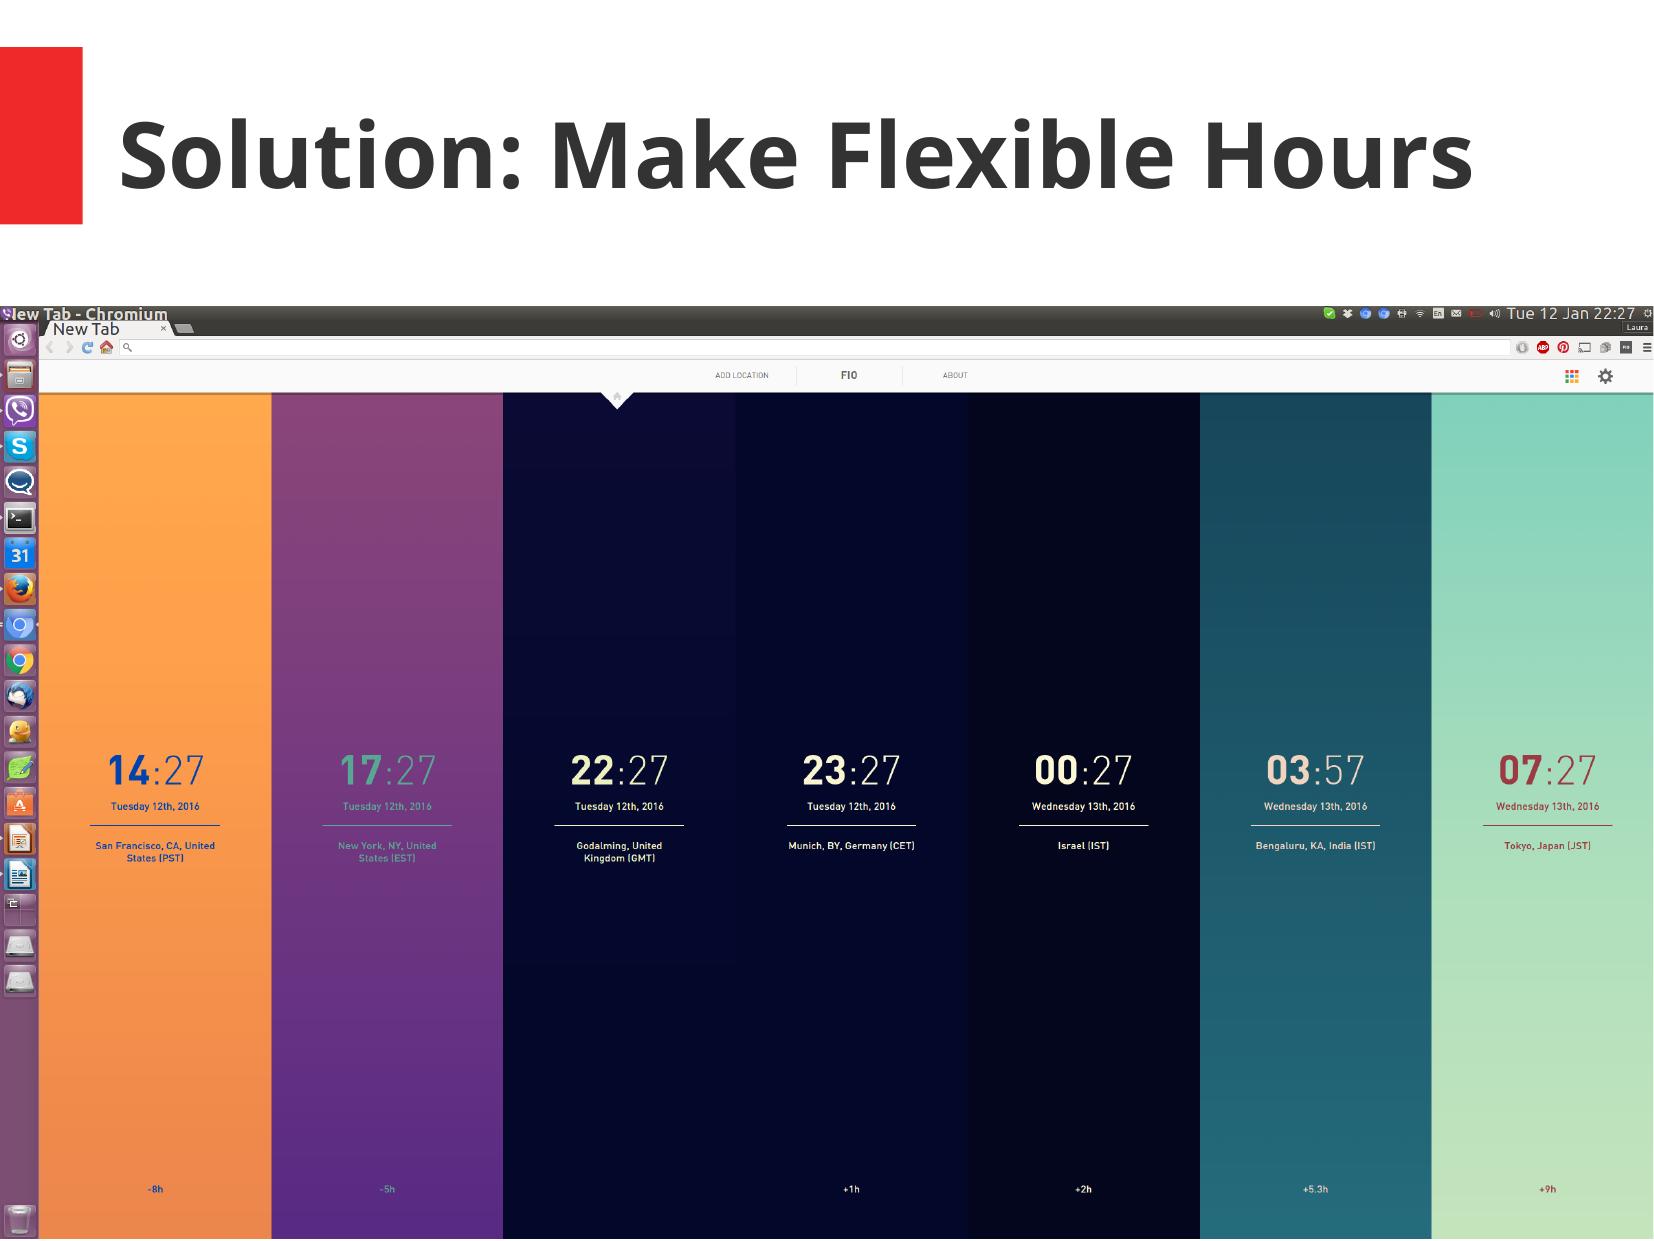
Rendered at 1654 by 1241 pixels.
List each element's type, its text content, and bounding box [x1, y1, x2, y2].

picture [0, 306, 1654, 1239]
title Solution: Make Flexible Hours [118, 10, 1571, 296]
